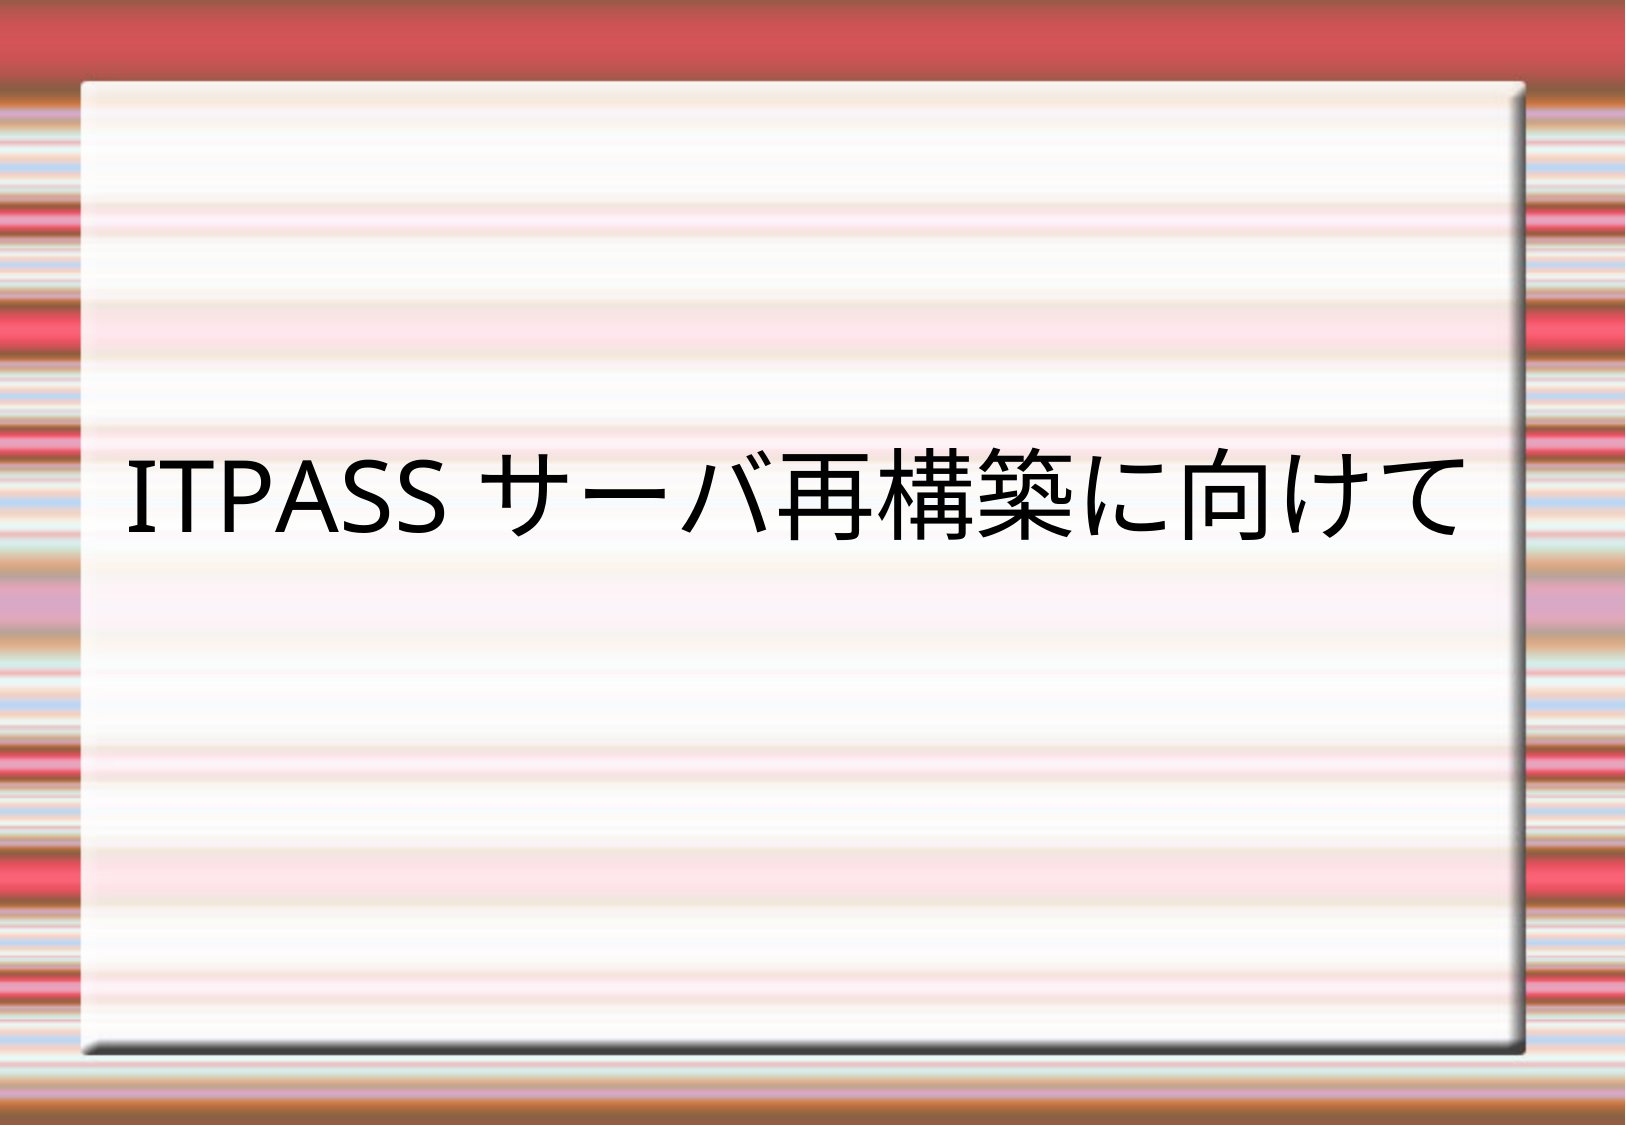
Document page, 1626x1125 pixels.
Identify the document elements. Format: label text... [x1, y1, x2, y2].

title ITPASS サーバ再構築に向けて [80, 398, 1522, 587]
picture [0, 0, 1625, 1125]
